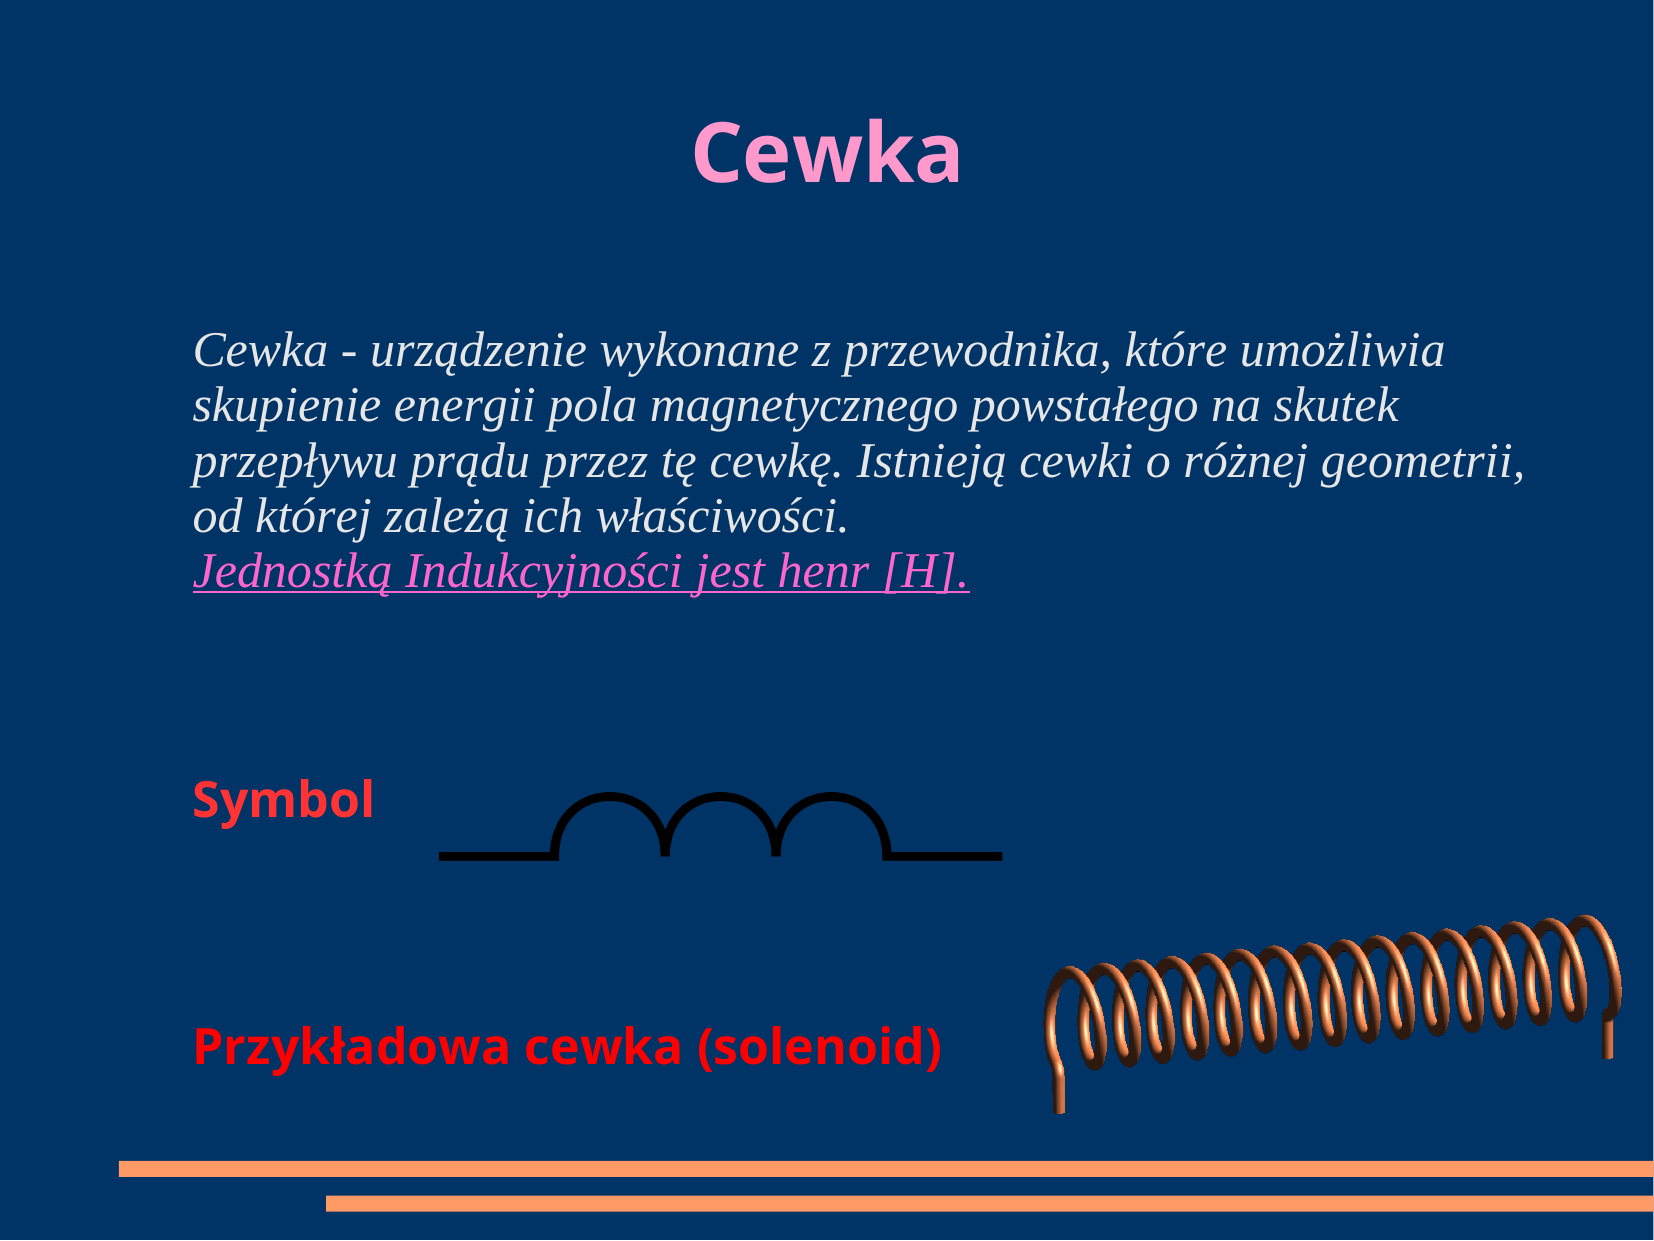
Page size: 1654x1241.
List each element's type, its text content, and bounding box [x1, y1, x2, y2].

picture [425, 732, 1016, 875]
title Cewka [121, 46, 1534, 254]
picture [1039, 909, 1630, 1119]
list Cewka - urządzenie wykonane z przewodnika, które umożliwia skupienie energii pola magnetycznego powstałego na skutek przepływu prądu przez tę cewkę. Istnieją cewki o różnej geometrii, od której zależą ich właściwości. Jednostką Indukcyjności jest henr [H]. Symbol Przykładowa cewka (solenoid) [121, 322, 1561, 1132]
